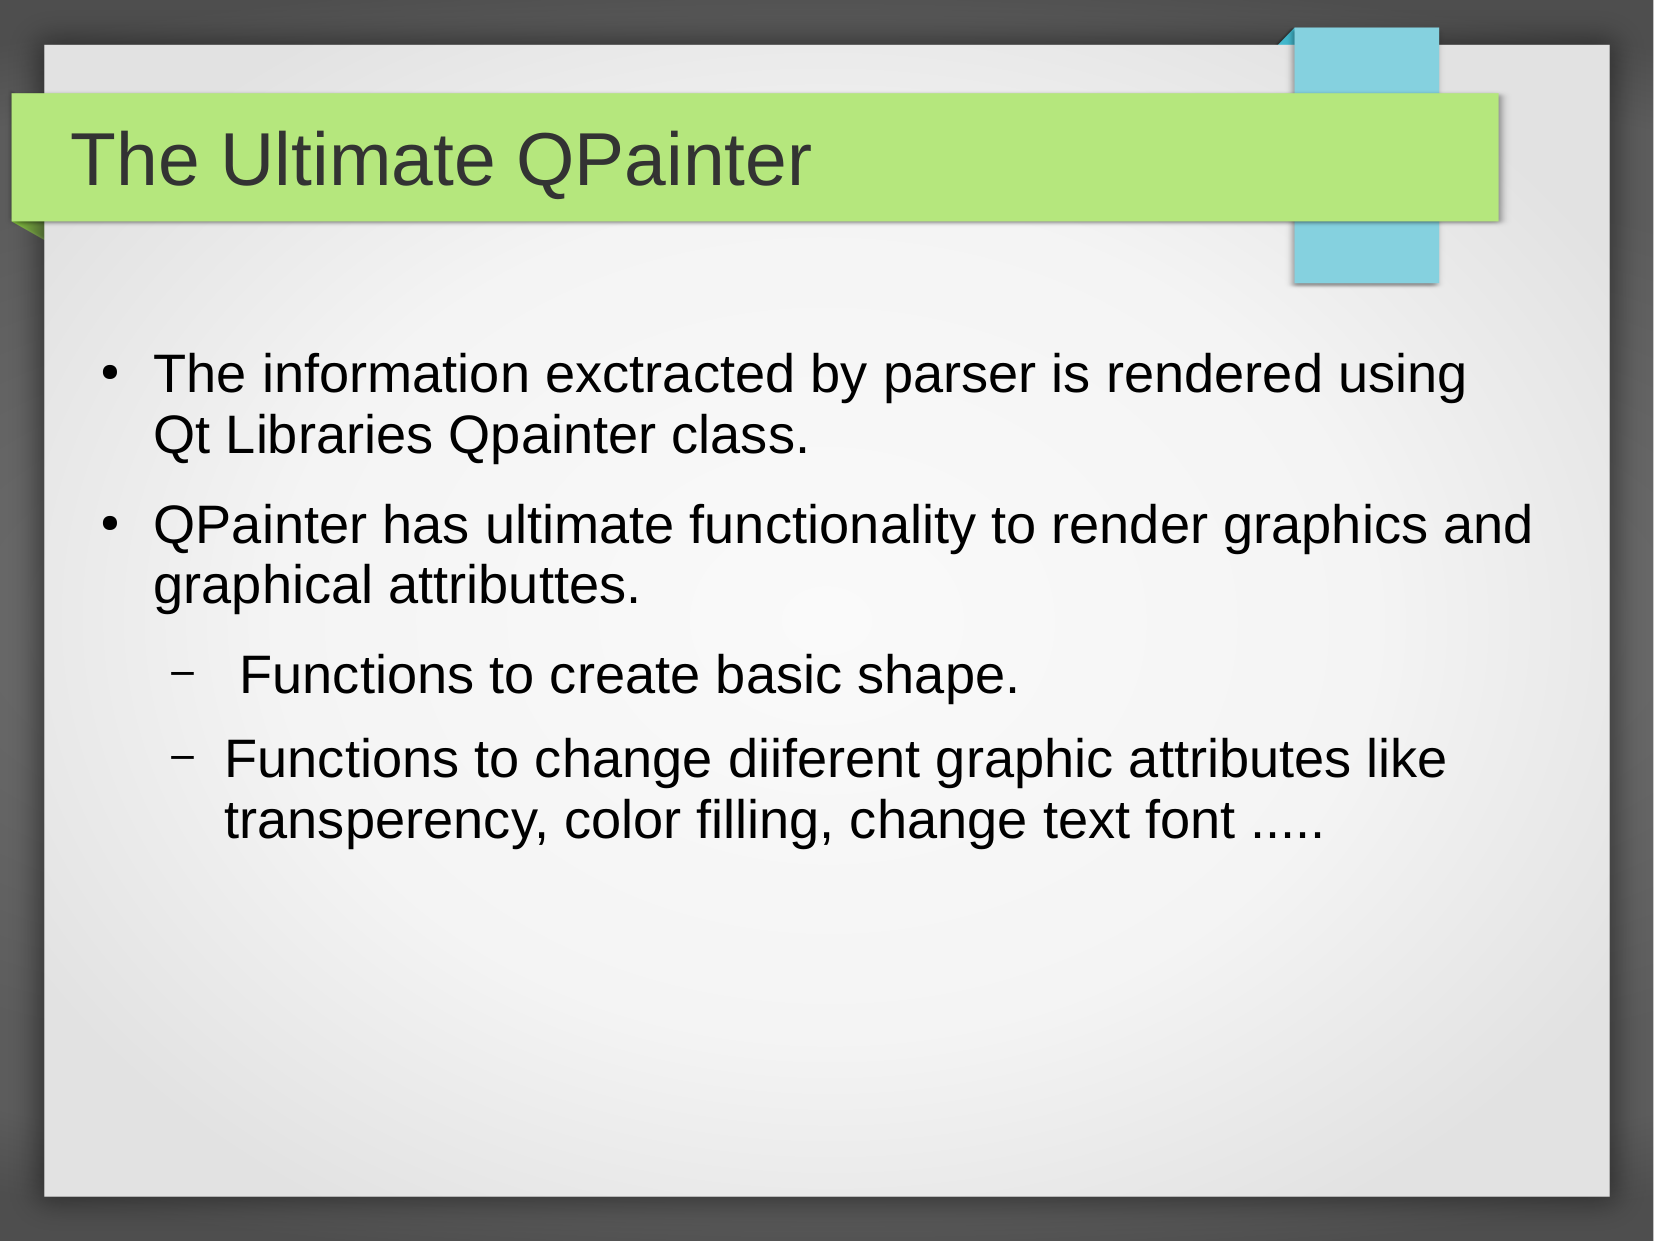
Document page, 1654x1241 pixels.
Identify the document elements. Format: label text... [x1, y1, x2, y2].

list The information exctracted by parser is rendered using Qt Libraries Qpainter class. QPainter has ultimate functionality to render graphics and graphical attributtes. Functions to create basic shape. Functions to change diiferent graphic attributes like transperency, color filling, change text font ..... [82, 343, 1538, 1063]
title The Ultimate QPainter [70, 106, 1229, 213]
picture [0, 0, 1654, 1241]
